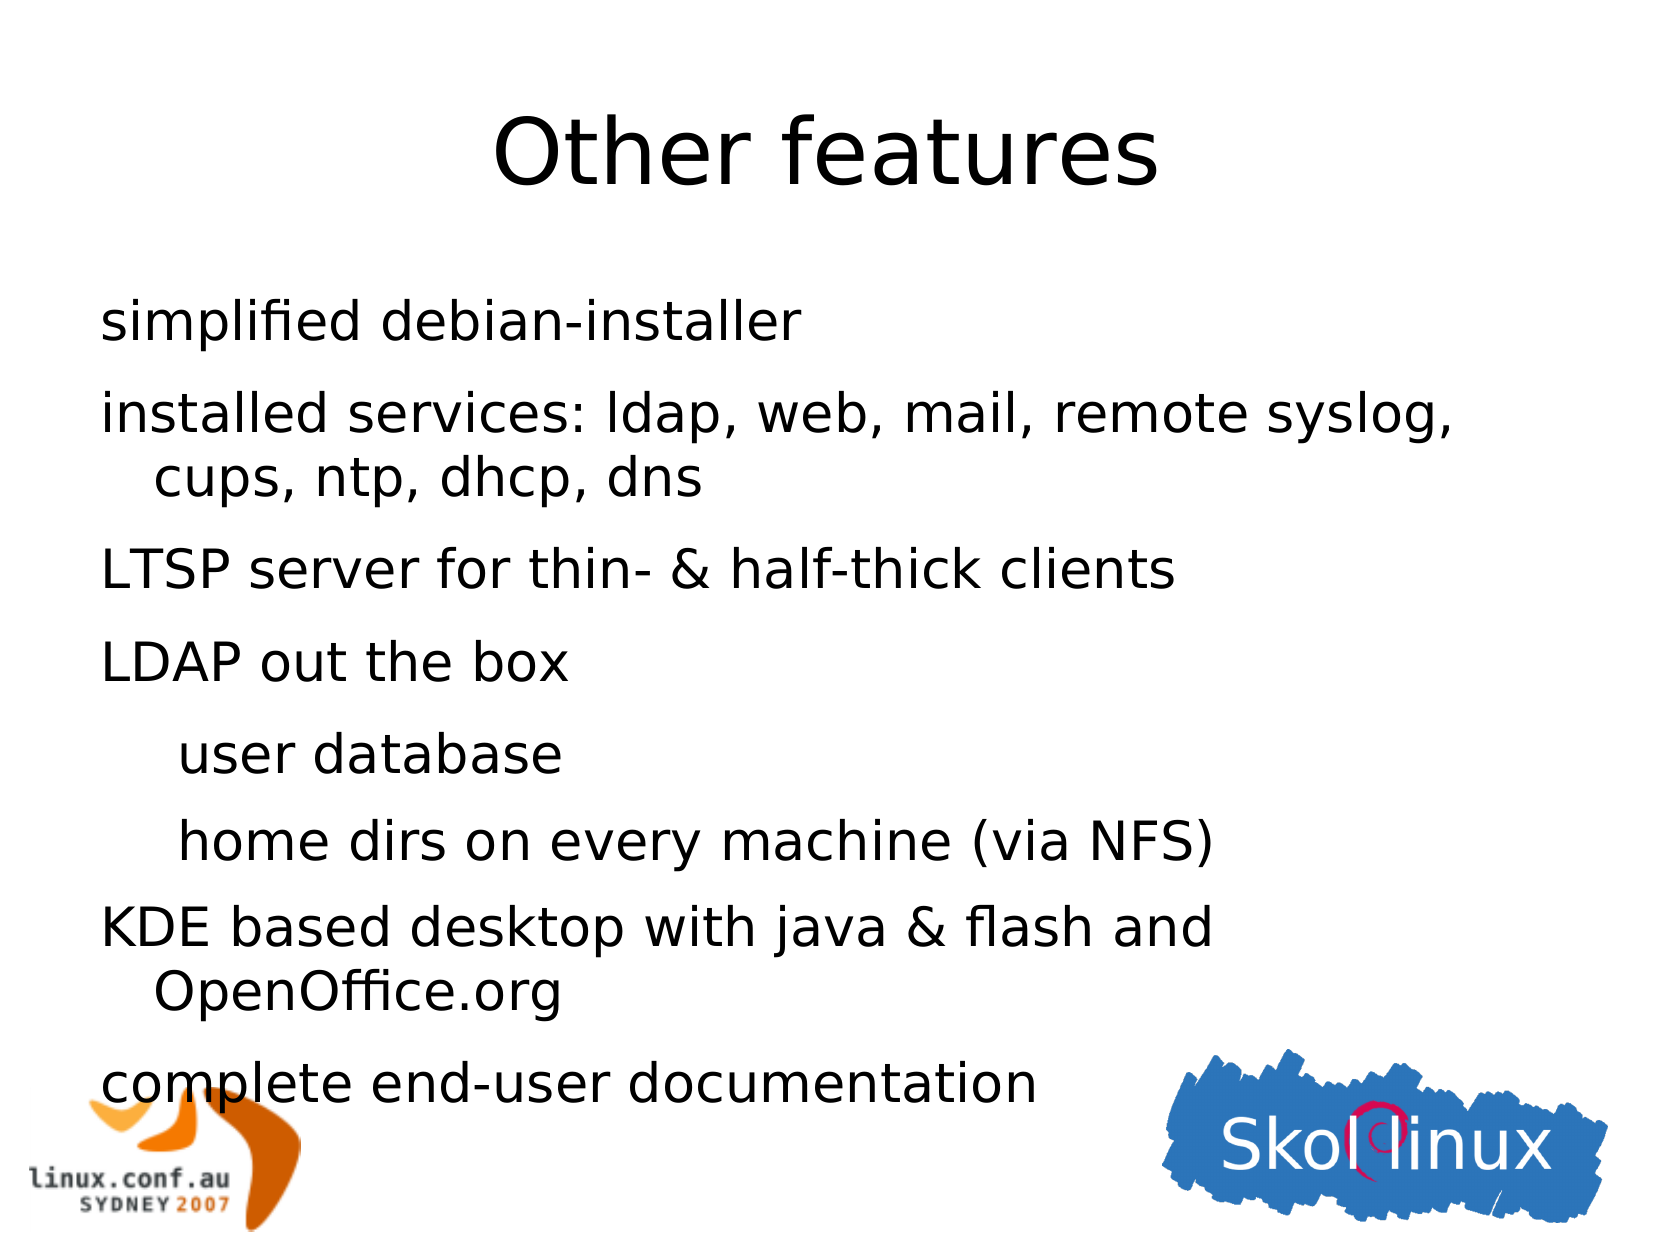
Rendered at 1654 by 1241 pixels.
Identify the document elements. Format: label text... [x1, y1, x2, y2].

title Other features [82, 49, 1571, 257]
picture [29, 1087, 301, 1232]
list simplified debian-installer installed services: ldap, web, mail, remote syslog, cups, ntp, dhcp, dns LTSP server for thin- & half-thick clients LDAP out the box user database home dirs on every machine (via NFS) KDE based desktop with java & flash and OpenOffice.org complete end-user documentation [82, 290, 1571, 1116]
picture [1162, 1049, 1608, 1223]
